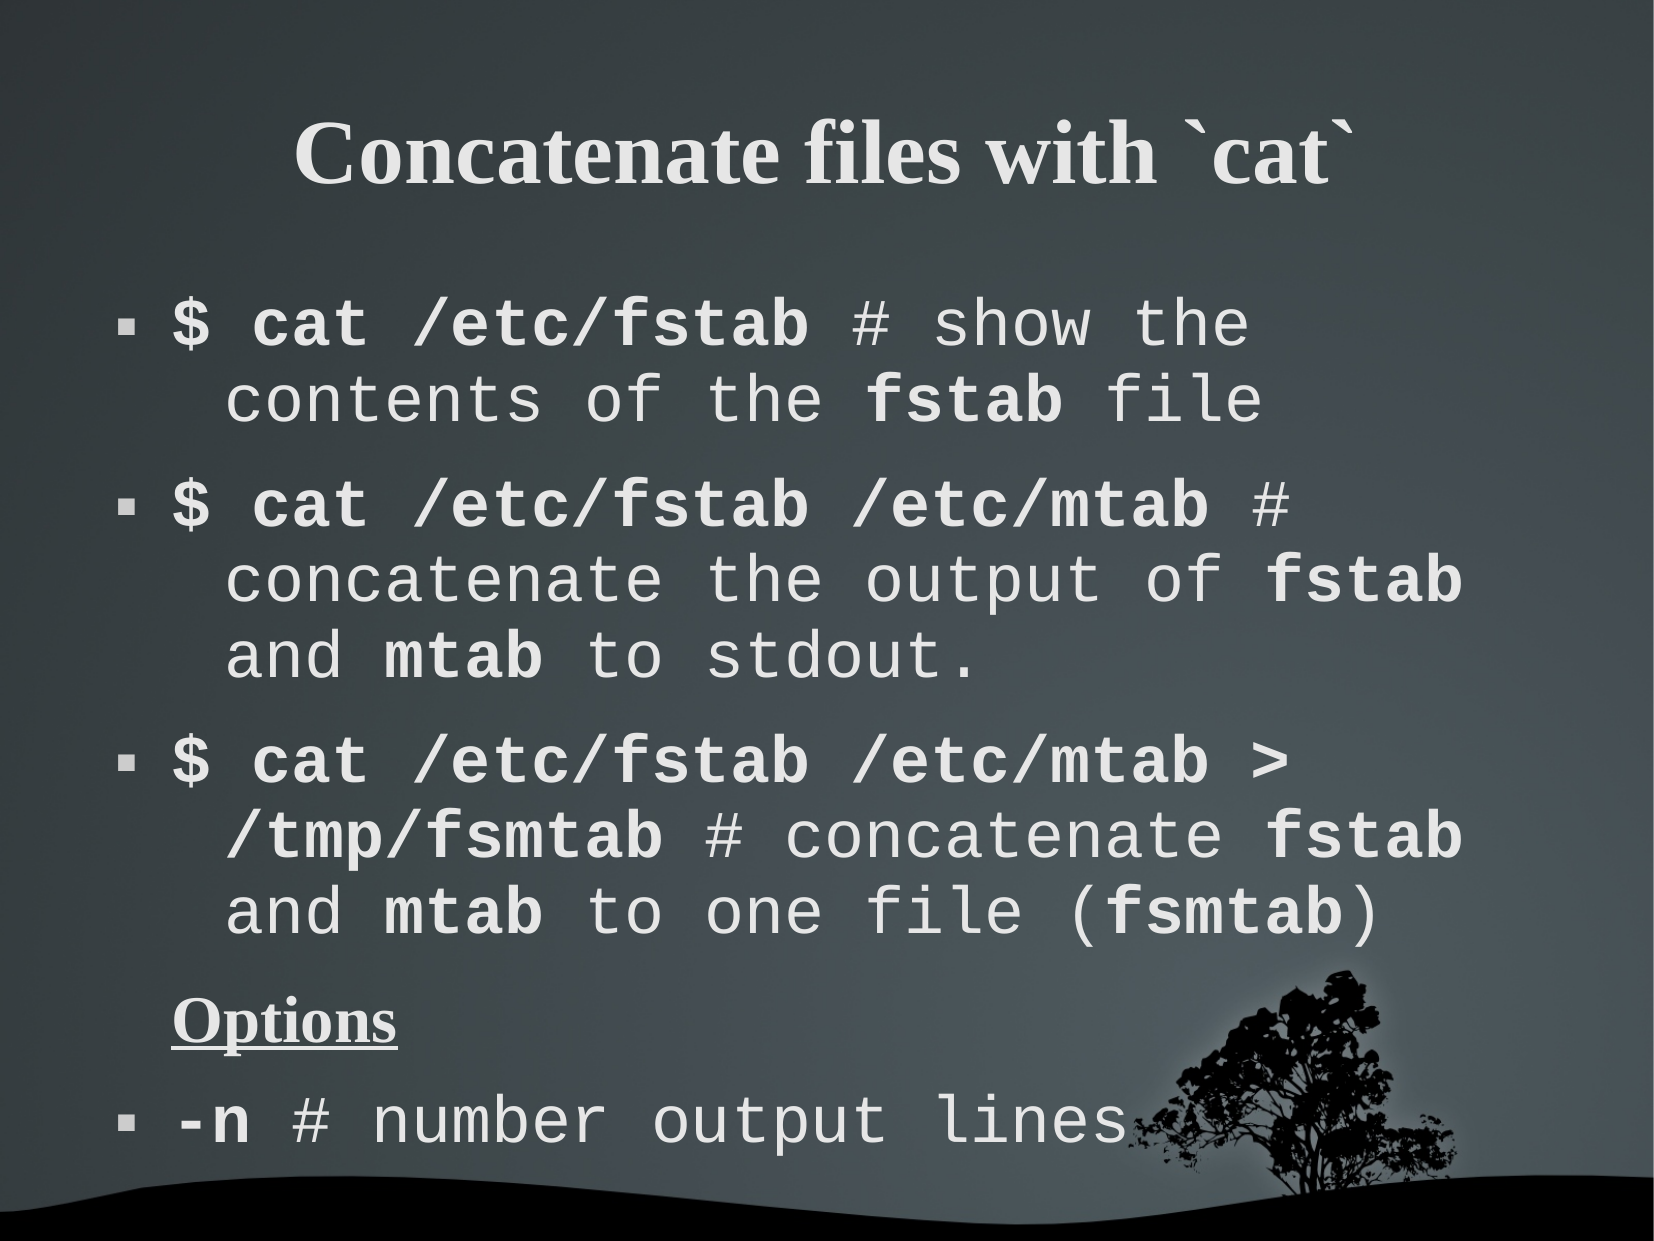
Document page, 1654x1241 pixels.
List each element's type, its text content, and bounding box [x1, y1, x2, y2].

list $ cat /etc/fstab # show the contents of the fstab file $ cat /etc/fstab /etc/mtab # concatenate the output of fstab and mtab to stdout. $ cat /etc/fstab /etc/mtab > /tmp/fsmtab # concatenate fstab and mtab to one file (fsmtab) Options -n # number output lines [82, 290, 1571, 1163]
picture [0, 0, 1654, 1241]
title Concatenate files with `cat` [82, 33, 1571, 273]
